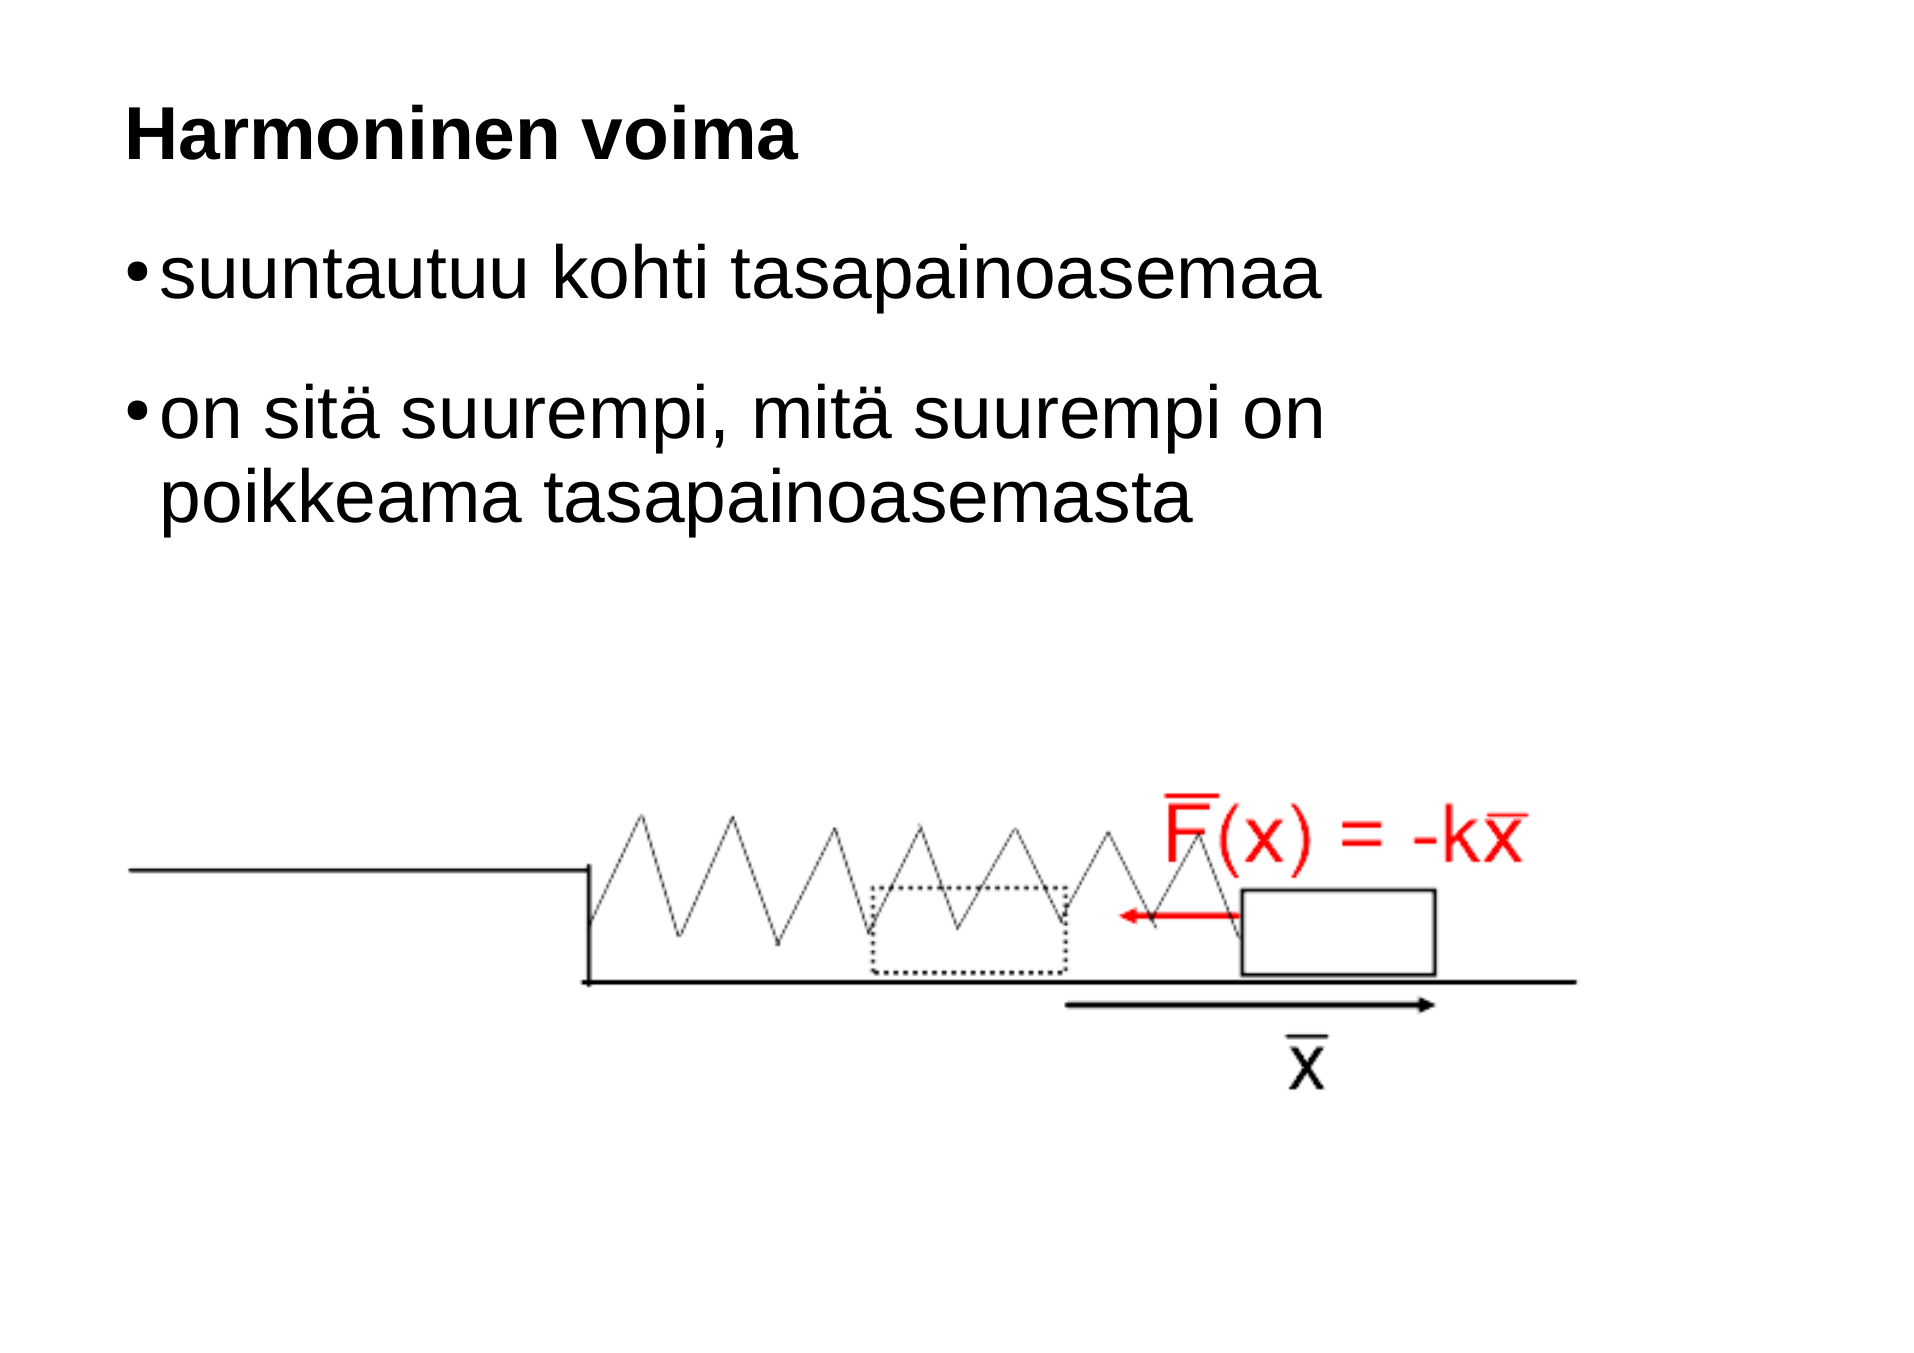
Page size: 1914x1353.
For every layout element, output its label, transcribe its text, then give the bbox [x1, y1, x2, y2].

picture [81, 660, 1705, 1224]
text_box Harmoninen voima suuntautuu kohti tasapainoasemaa on sitä suurempi, mitä suurempi on poikkeama tasapainoasemasta [109, 83, 1695, 660]
